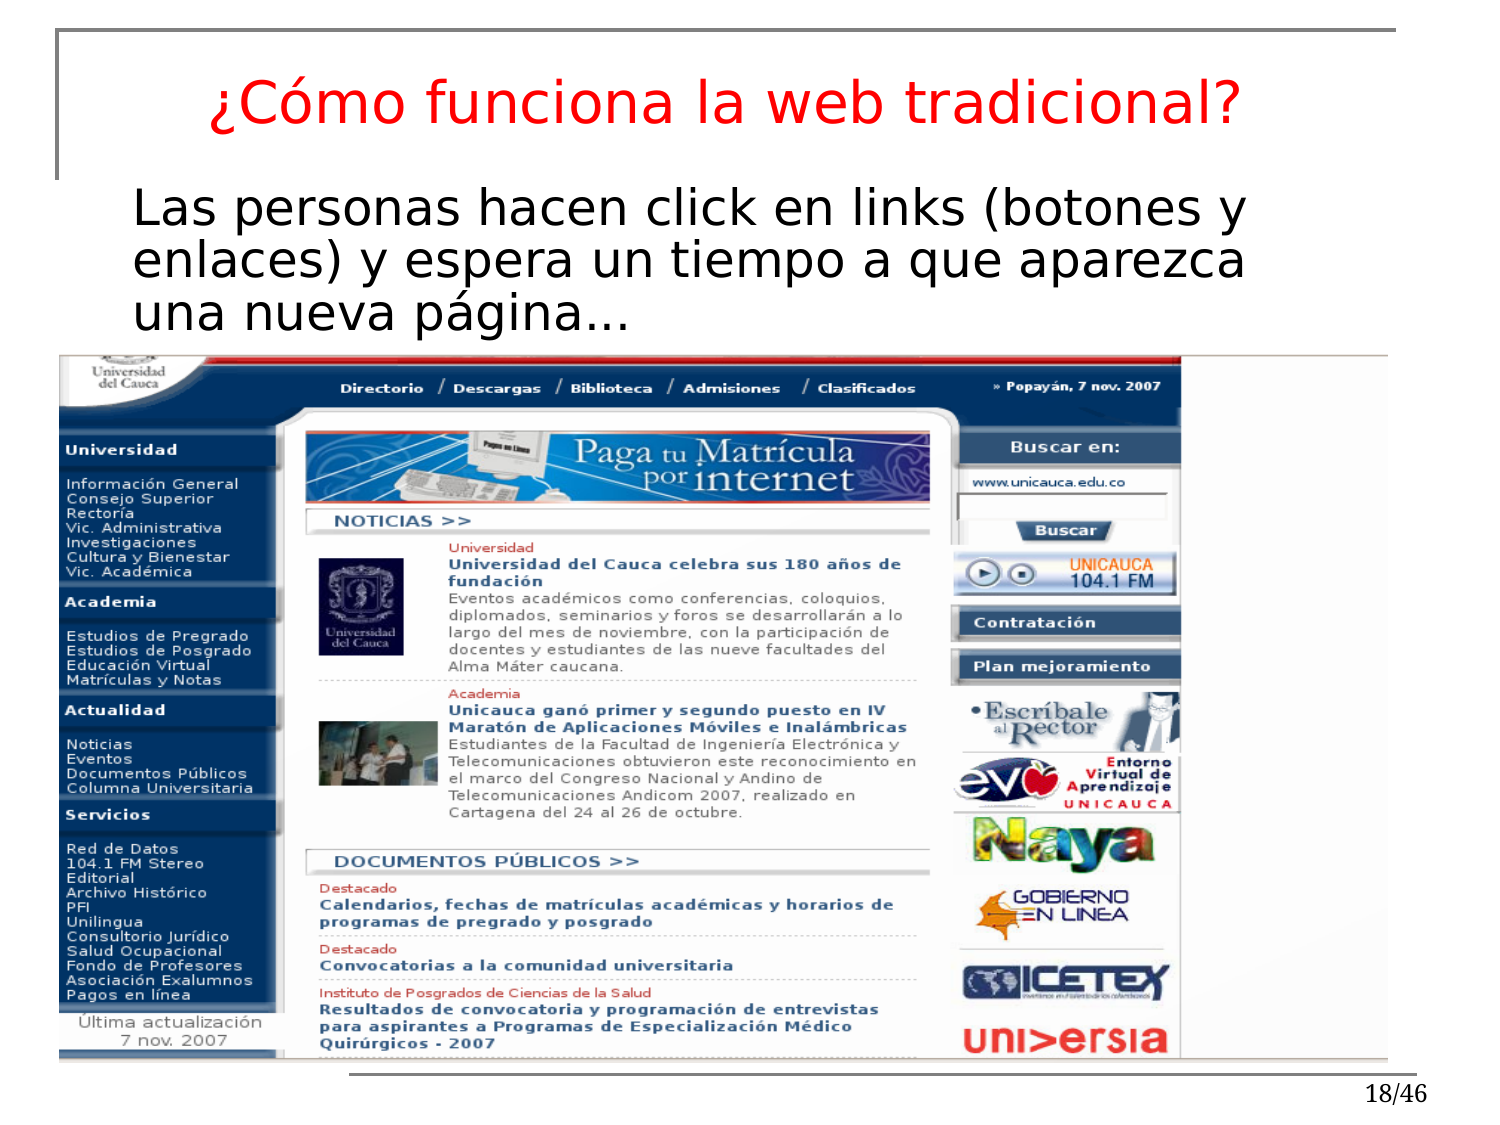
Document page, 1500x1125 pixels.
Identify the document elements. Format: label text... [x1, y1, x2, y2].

list Las personas hacen click en links (botones y enlaces) y espera un tiempo a que aparezca una nueva página... [118, 175, 1373, 354]
picture [59, 354, 1388, 1063]
title ¿Cómo funciona la web tradicional? [59, 59, 1394, 148]
